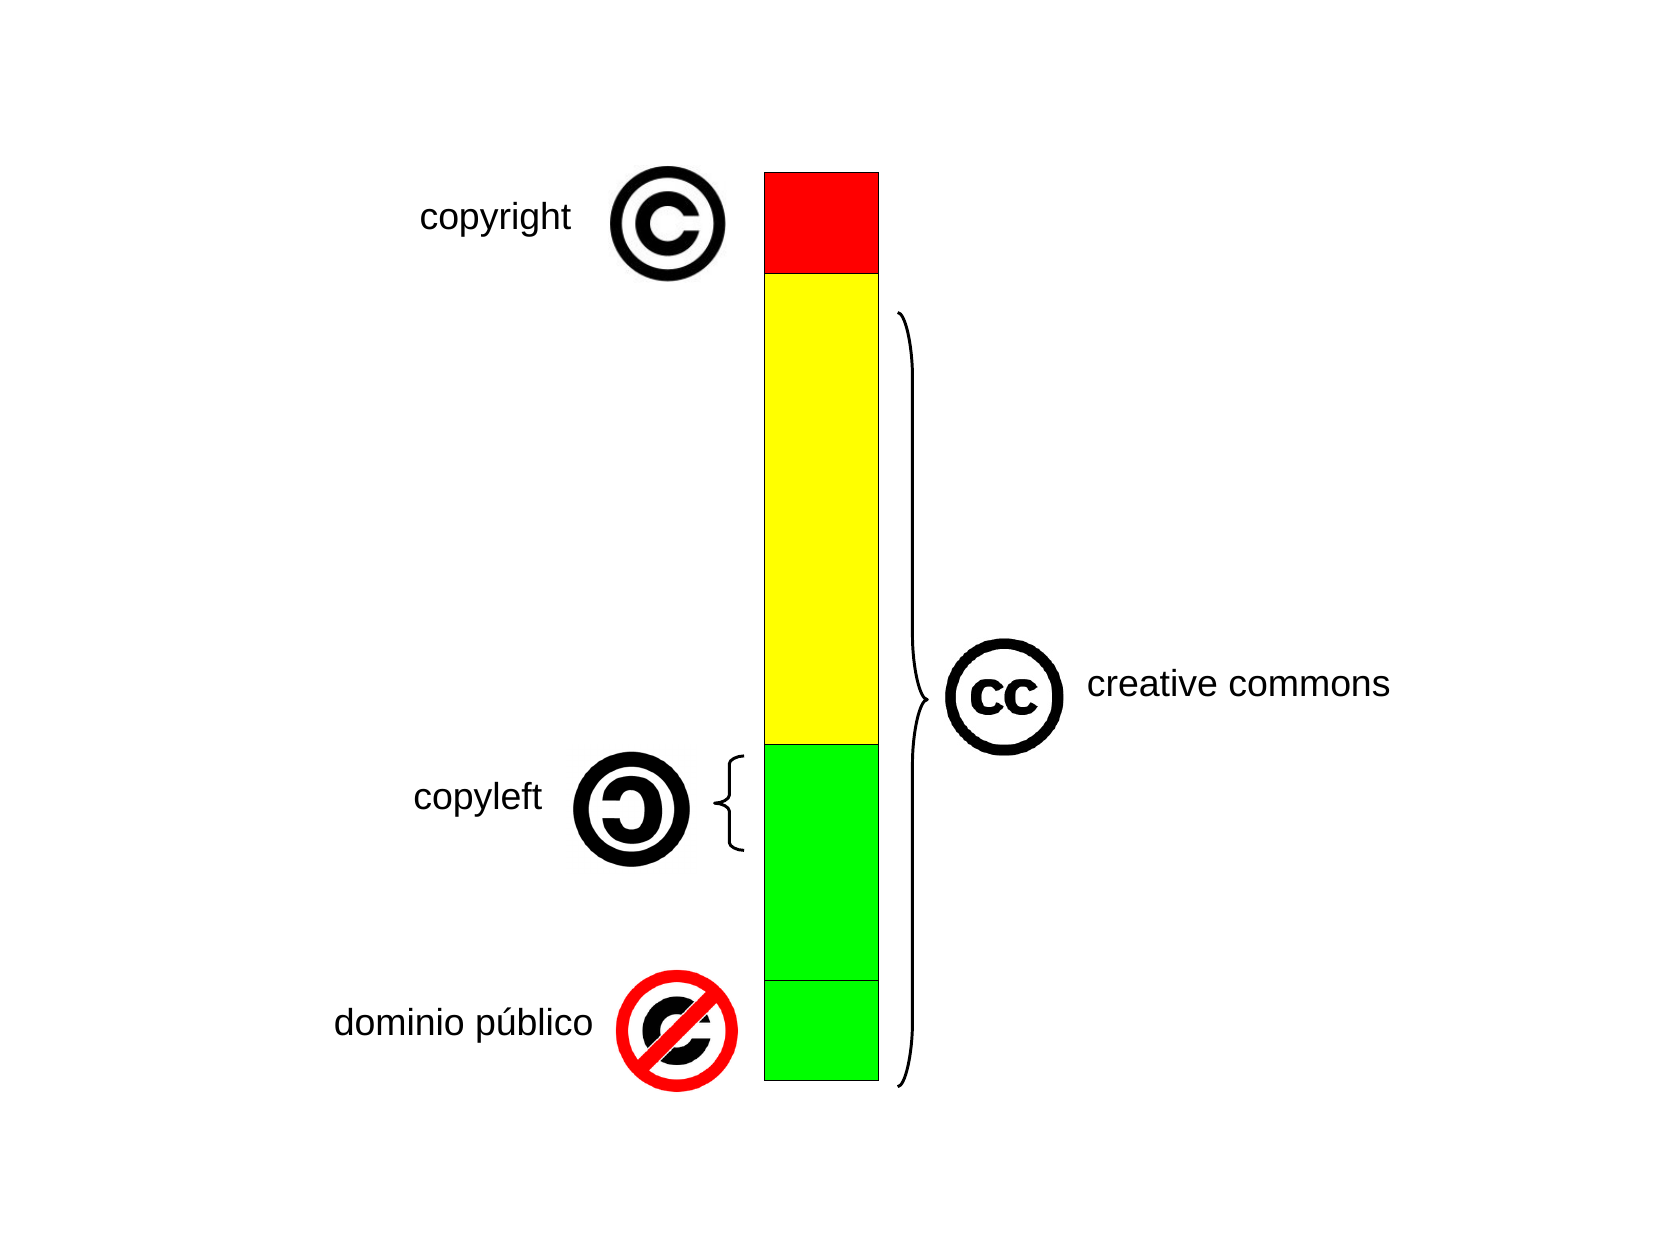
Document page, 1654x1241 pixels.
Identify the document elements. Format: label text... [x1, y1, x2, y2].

text_box copyright [404, 187, 586, 259]
text_box copyleft [398, 767, 558, 839]
text_box dominio público [319, 994, 608, 1065]
picture [566, 744, 697, 875]
picture [608, 165, 727, 286]
text_box [764, 172, 879, 1081]
text_box creative commons [1072, 655, 1405, 727]
picture [944, 637, 1064, 756]
picture [608, 962, 745, 1099]
